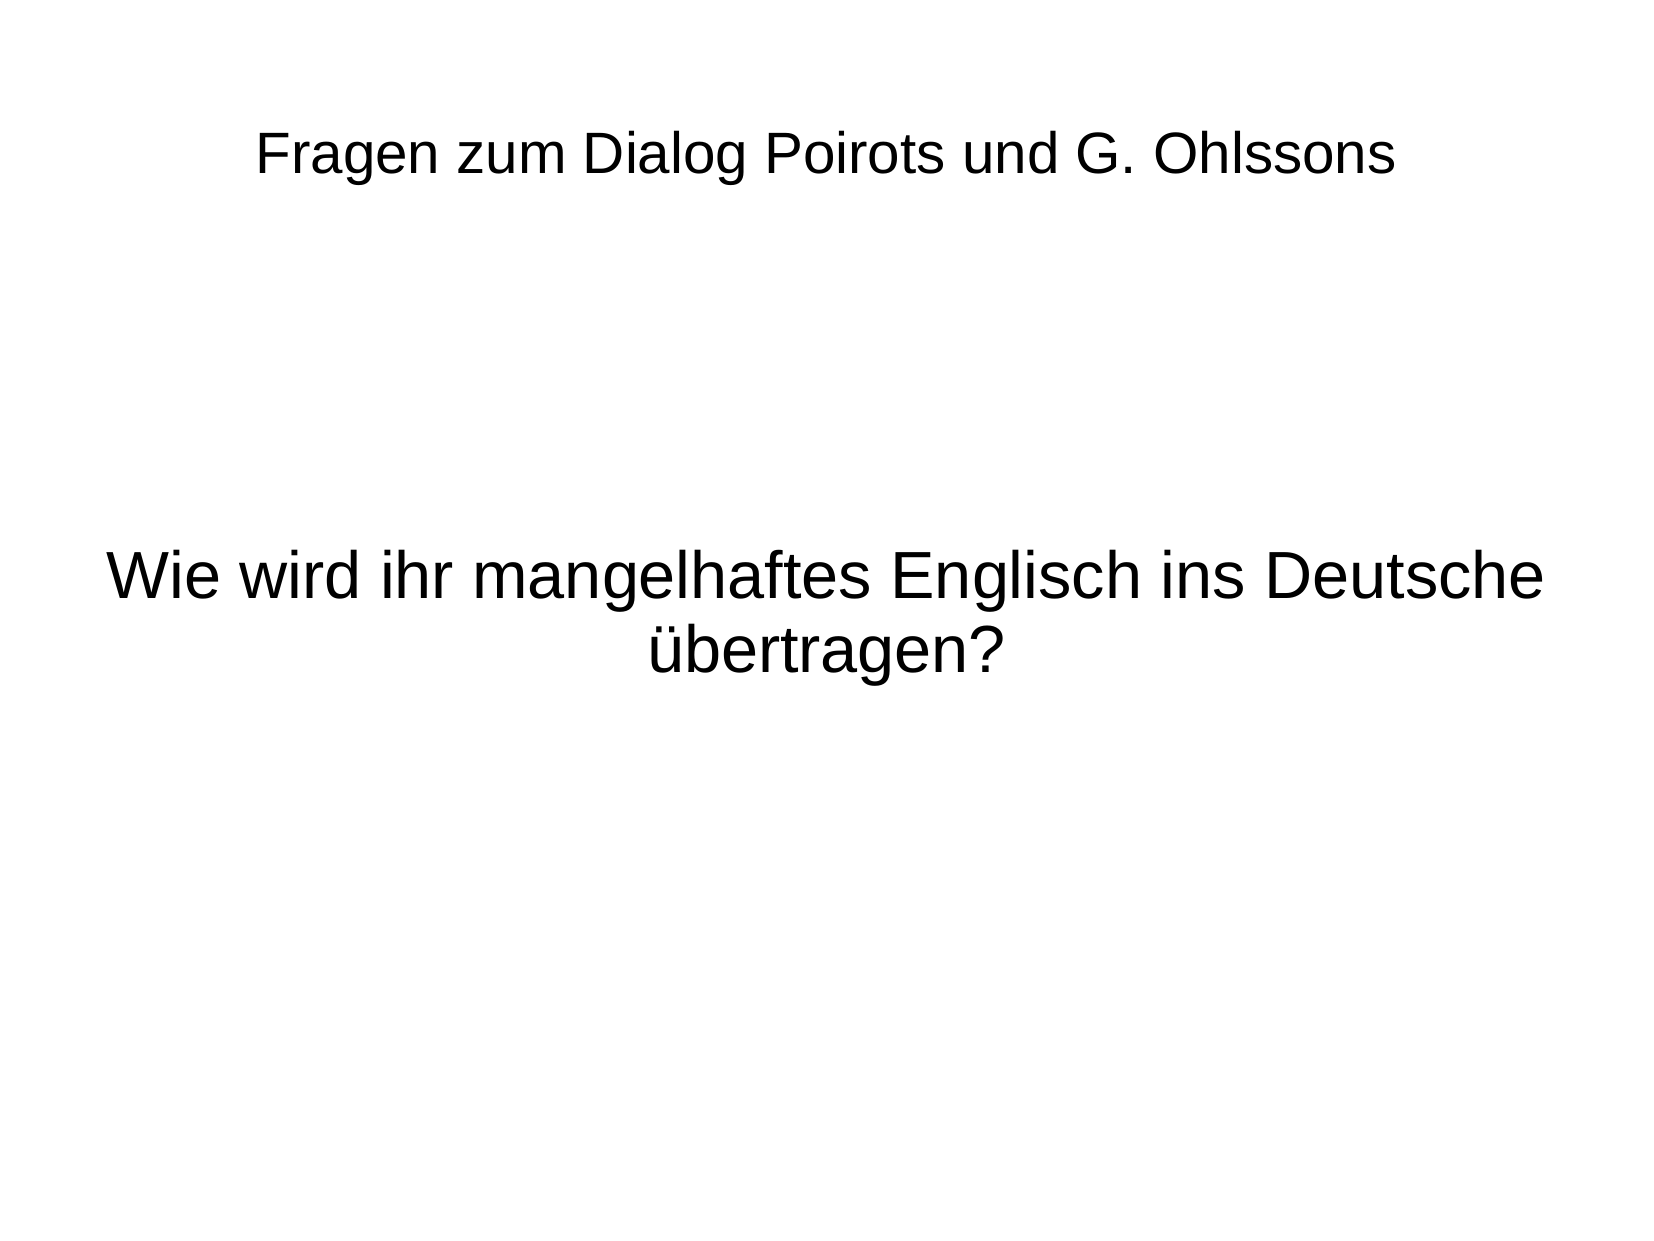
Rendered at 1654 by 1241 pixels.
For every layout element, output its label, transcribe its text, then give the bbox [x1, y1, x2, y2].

subtitle Wie wird ihr mangelhaftes Englisch ins Deutsche übertragen? [82, 290, 1571, 1010]
title Fragen zum Dialog Poirots und G. Ohlssons [82, 49, 1571, 257]
